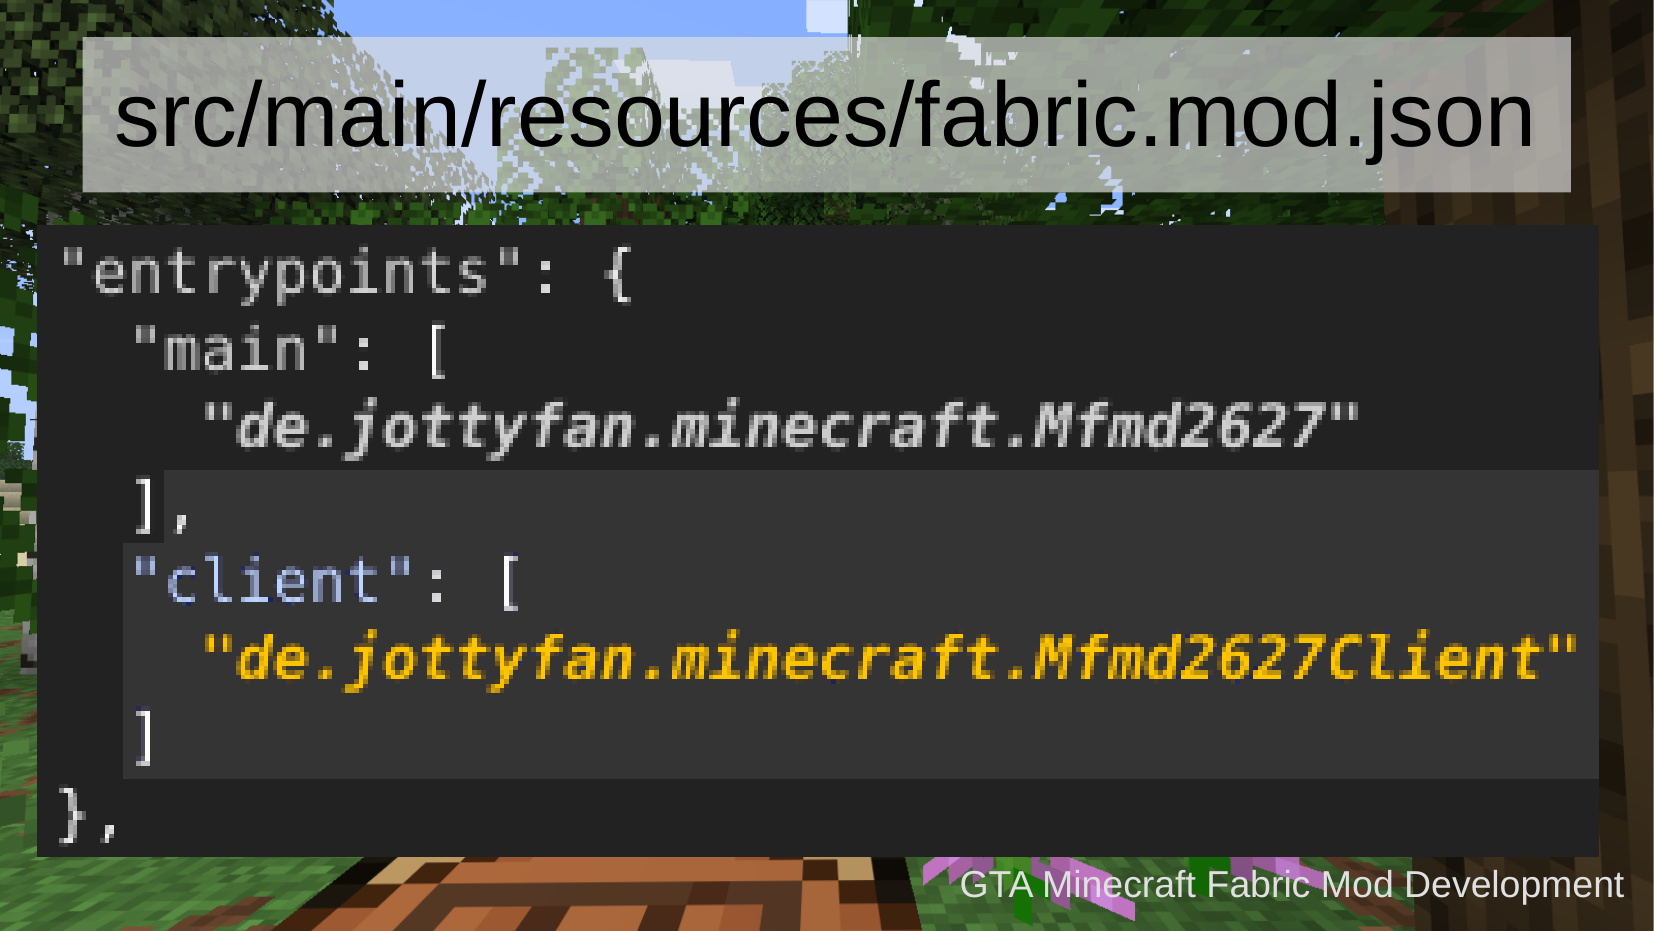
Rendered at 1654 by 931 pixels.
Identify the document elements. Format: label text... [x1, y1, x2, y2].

picture [0, 0, 1654, 931]
title src/main/resources/fabric.mod.json [82, 37, 1571, 193]
